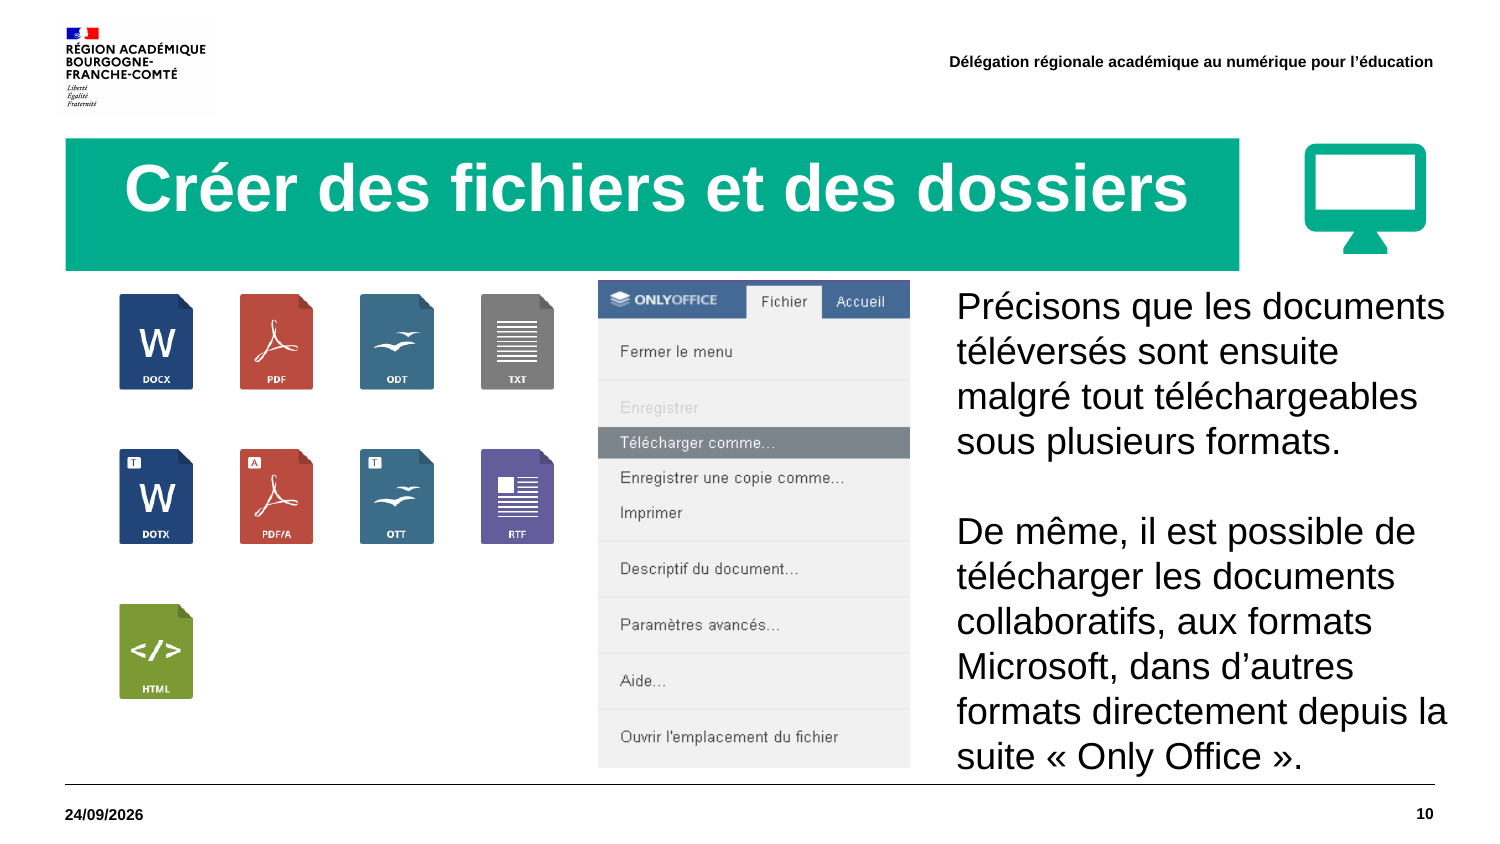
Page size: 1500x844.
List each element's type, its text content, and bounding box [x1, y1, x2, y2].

text_box 08/06/2021 [64, 786, 244, 843]
text_box Délégation régionale académique au numérique pour l’éducation [470, 32, 1434, 90]
picture [598, 280, 910, 768]
text_box Précisons que les documents téléversés sont ensuite malgré tout téléchargeables sous plusieurs formats. De même, il est possible de télécharger les documents collaboratifs, aux formats Microsoft, dans d’autres formats directement depuis la suite « Only Office ». [941, 274, 1476, 844]
picture [55, 16, 217, 118]
text_box Créer des fichiers et des dossiers [65, 138, 1240, 271]
picture [106, 280, 570, 723]
